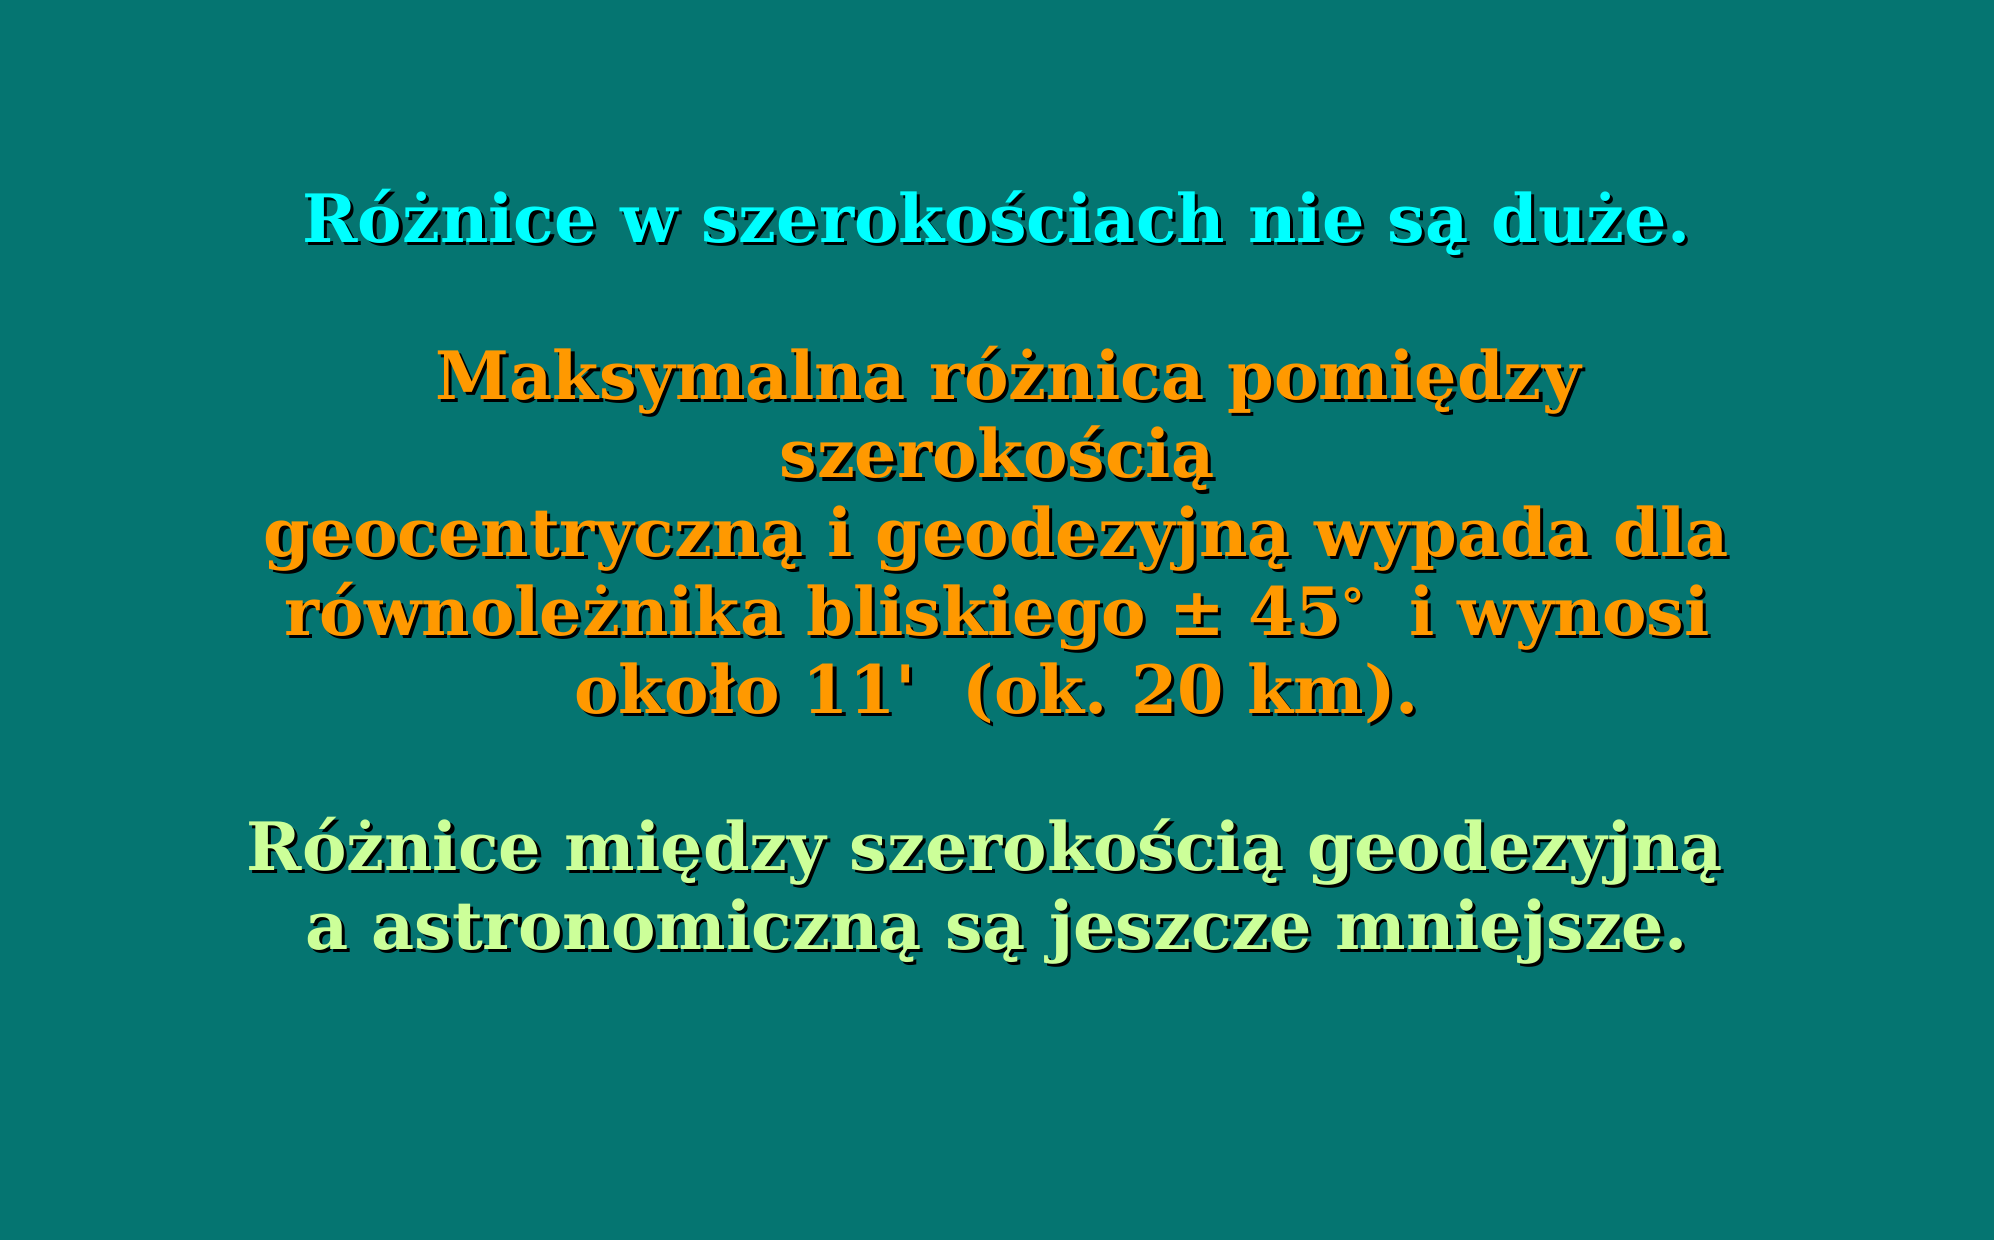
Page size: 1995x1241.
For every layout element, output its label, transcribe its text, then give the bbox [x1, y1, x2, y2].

title [82, 49, 1571, 257]
subtitle Różnice w szerokościach nie są duże. Maksymalna różnica pomiędzy szerokością geocentryczną i geodezyjną wypada dla równoleżnika bliskiego ± 45° i wynosi około 11' (ok. 20 km). Różnice między szerokością geodezyjną a astronomiczną są jeszcze mniejsze. [226, 170, 1768, 975]
